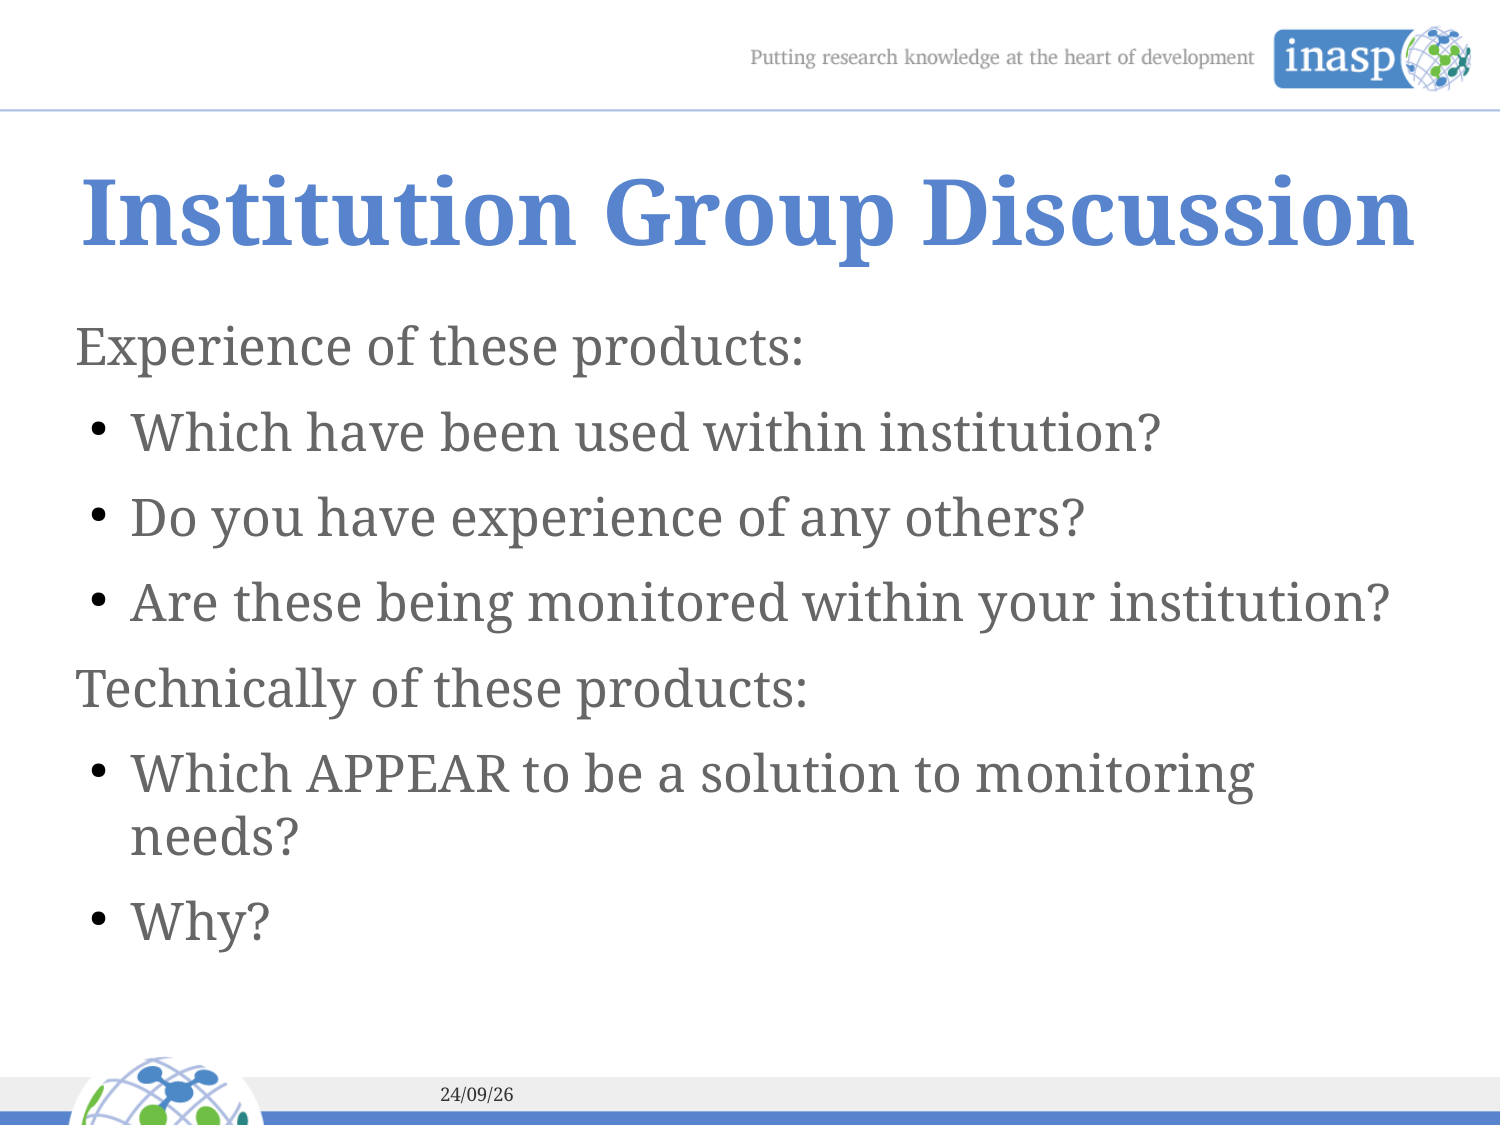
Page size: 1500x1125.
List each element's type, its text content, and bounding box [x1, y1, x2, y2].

title Institution Group Discussion [75, 129, 1426, 313]
list Experience of these products: Which have been used within institution? Do you have experience of any others? Are these being monitored within your institution? Technically of these products: Which APPEAR to be a solution to monitoring needs? Why? [75, 313, 1426, 967]
picture [0, 0, 1500, 1125]
